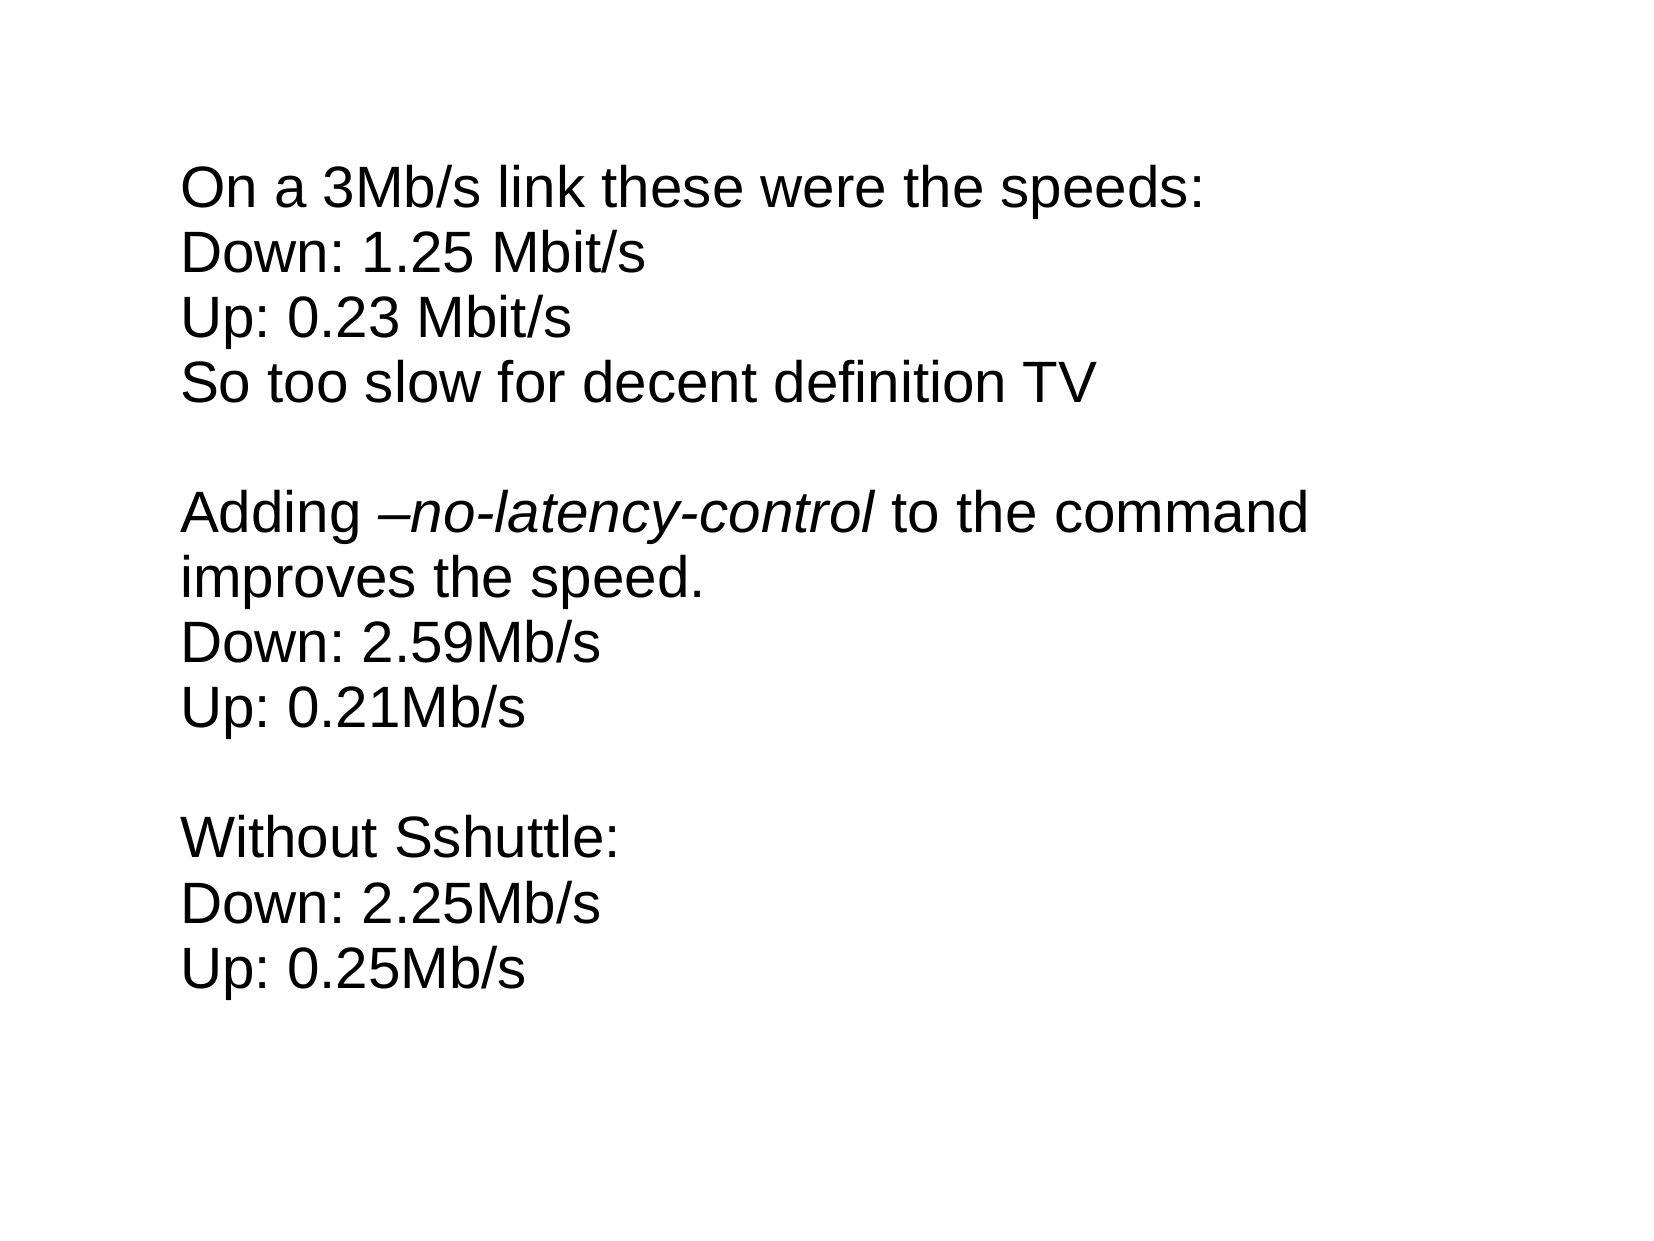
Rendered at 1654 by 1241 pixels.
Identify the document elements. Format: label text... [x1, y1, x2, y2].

text_box On a 3Mb/s link these were the speeds: Down: 1.25 Mbit/s Up: 0.23 Mbit/s So too slow for decent definition TV Adding –no-latency-control to the command improves the speed. Down: 2.59Mb/s Up: 0.21Mb/s Without Sshuttle: Down: 2.25Mb/s Up: 0.25Mb/s [165, 82, 1561, 1138]
